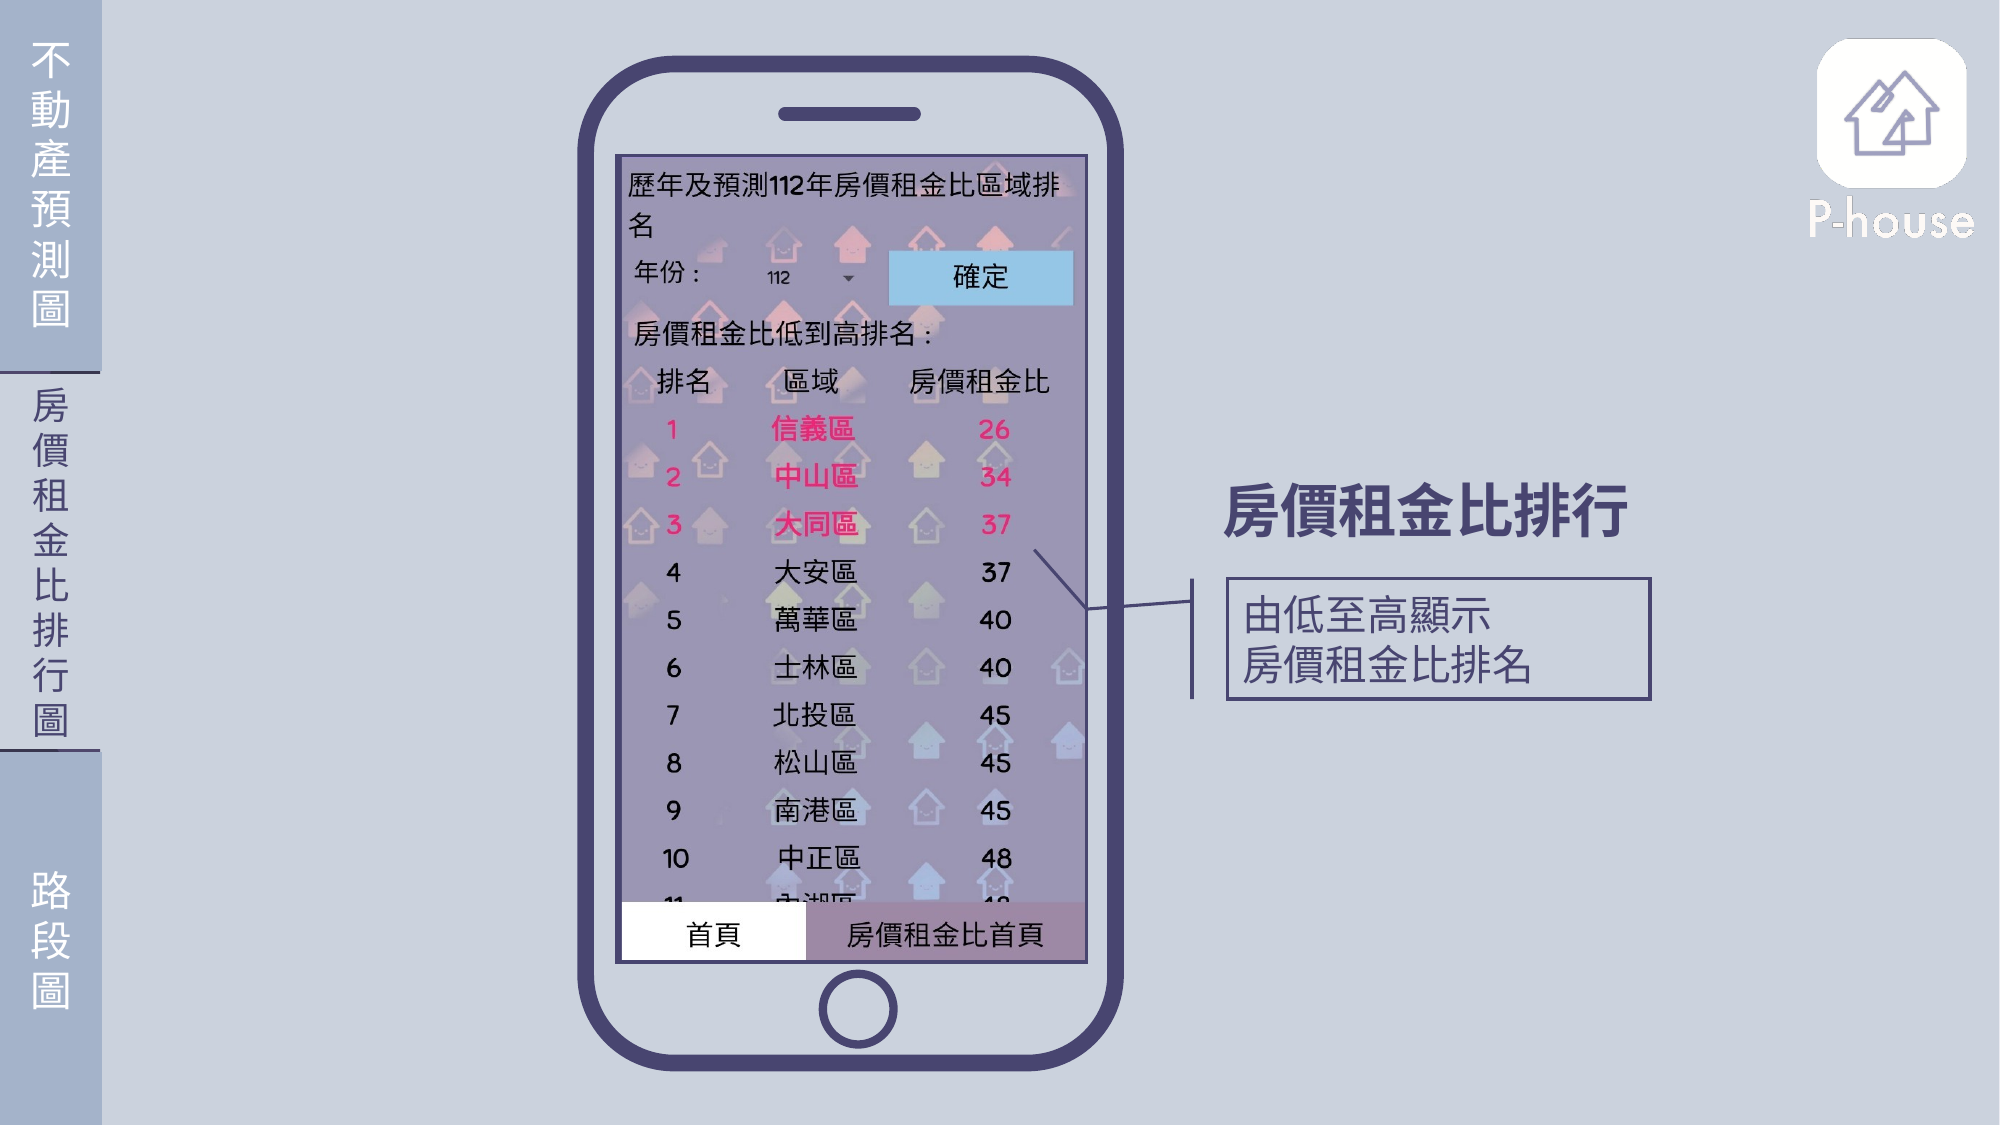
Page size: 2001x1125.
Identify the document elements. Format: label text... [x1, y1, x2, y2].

text_box 房價租金比排行 [1168, 466, 1684, 553]
text_box 房價租金比排行圖 [0, 374, 102, 749]
picture [621, 157, 1085, 960]
picture [1784, 32, 1995, 243]
text_box [101, 0, 2000, 1125]
text_box 路段圖 [0, 752, 102, 1125]
text_box 不動產預測圖 [0, 0, 102, 371]
text_box 由低至高顯示 房價租金比排名 [1227, 579, 1650, 699]
